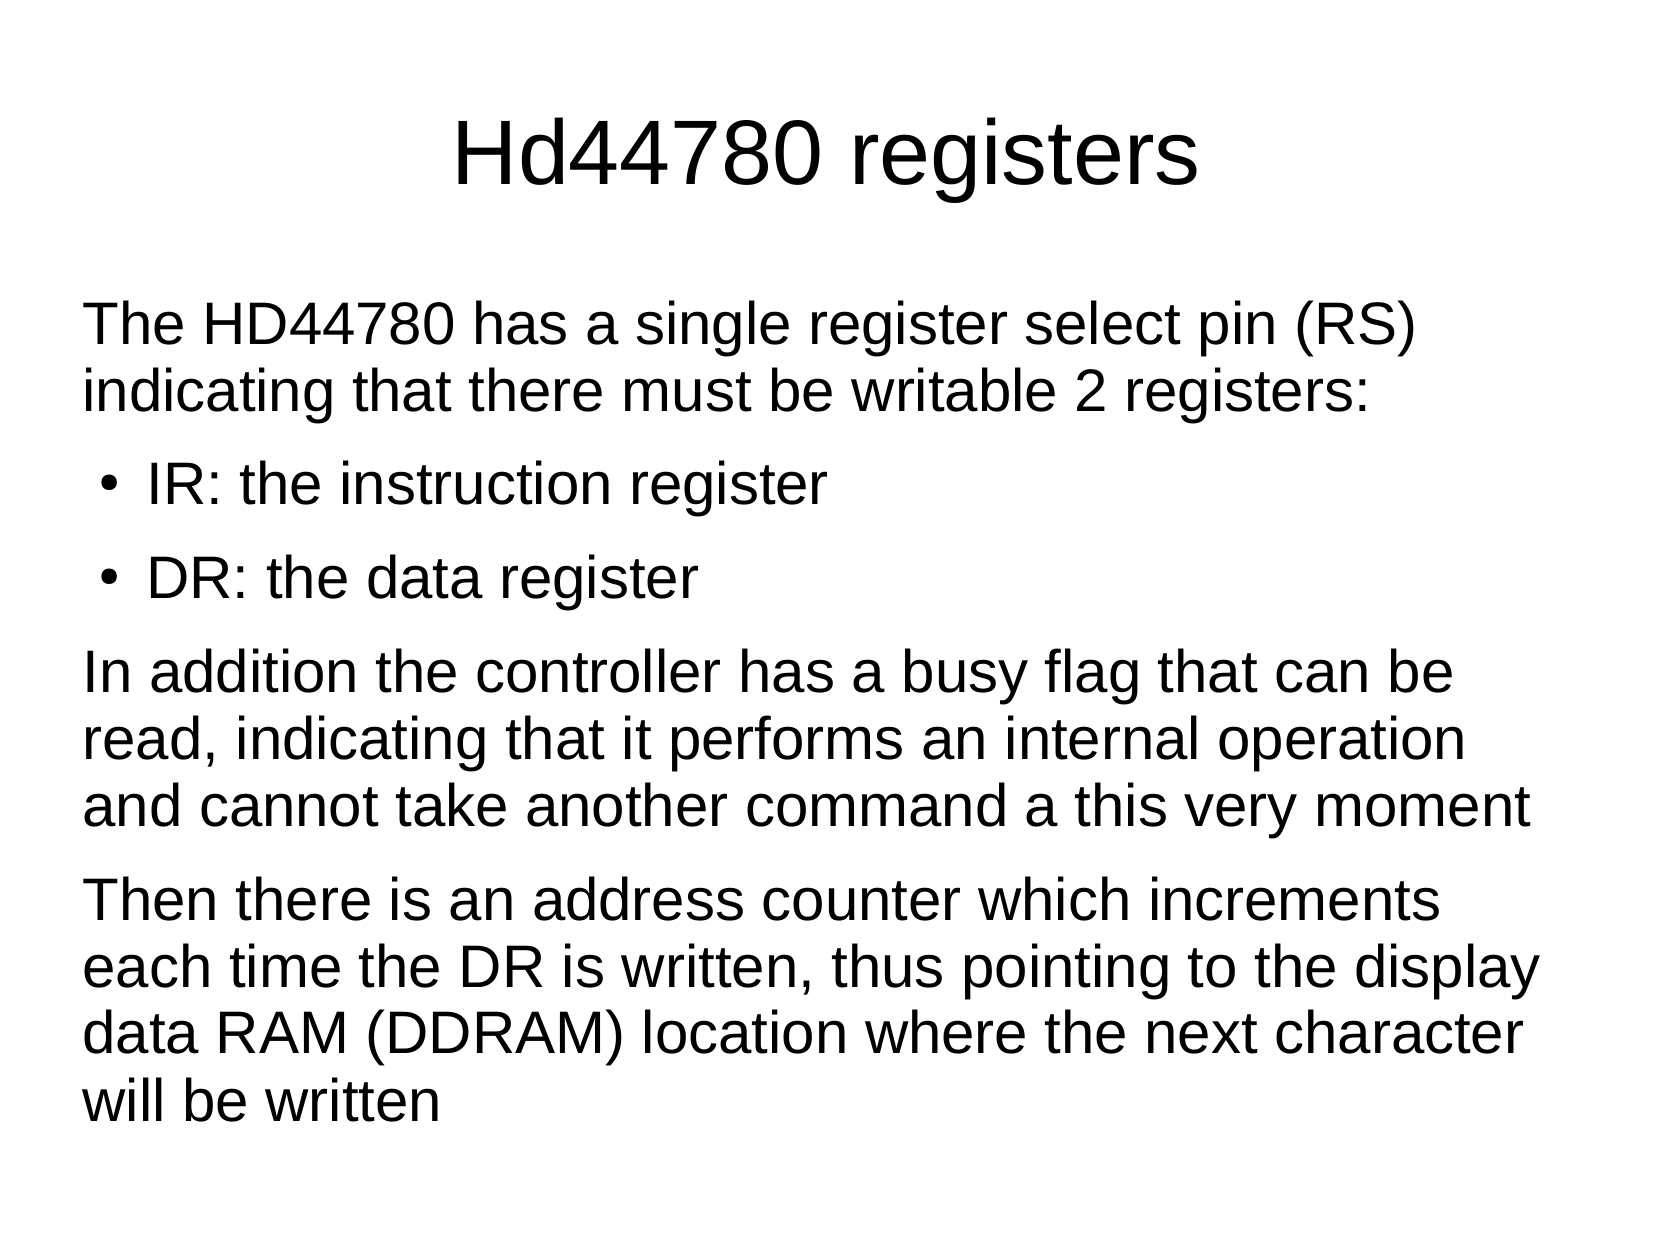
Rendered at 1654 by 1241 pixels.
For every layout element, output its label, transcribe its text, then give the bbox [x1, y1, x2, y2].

title Hd44780 registers [82, 49, 1571, 257]
list The HD44780 has a single register select pin (RS) indicating that there must be writable 2 registers: IR: the instruction register DR: the data register In addition the controller has a busy flag that can be read, indicating that it performs an internal operation and cannot take another command a this very moment Then there is an address counter which increments each time the DR is written, thus pointing to the display data RAM (DDRAM) location where the next character will be written [82, 290, 1571, 1141]
